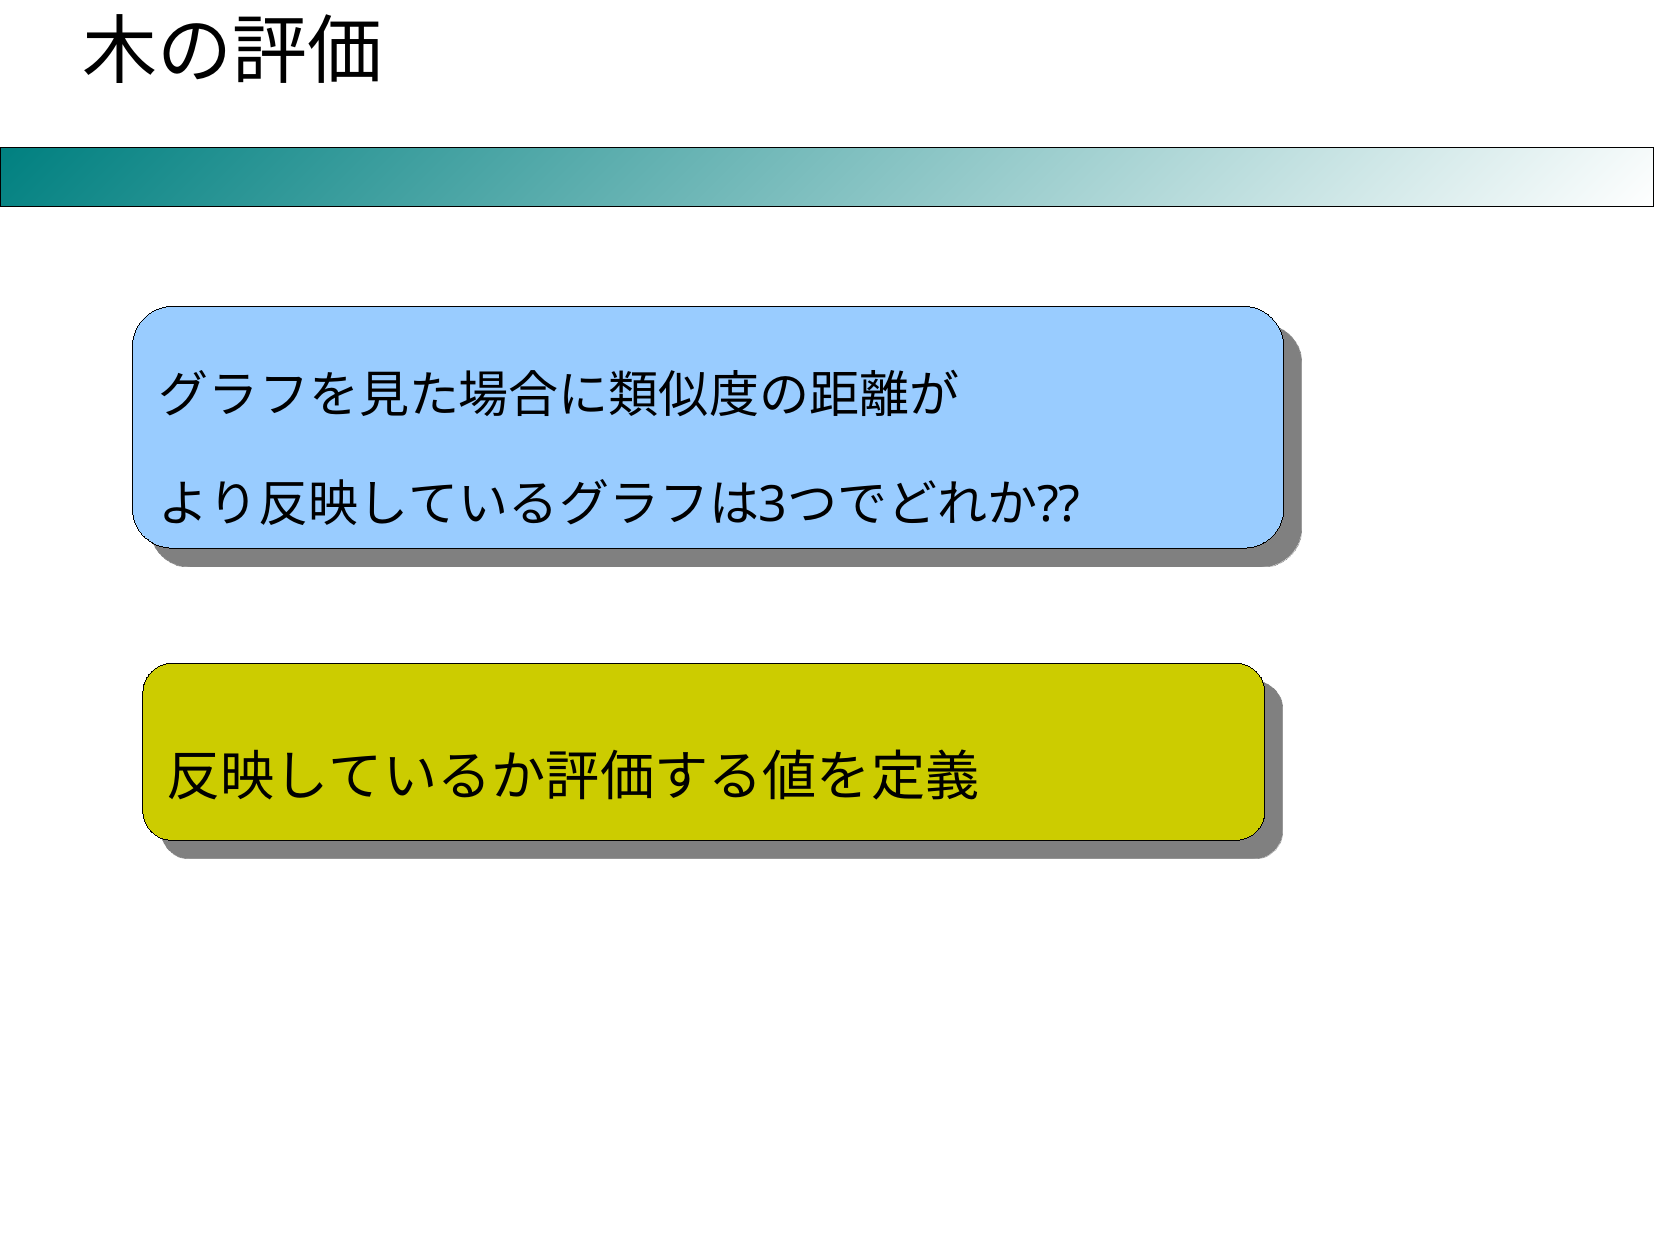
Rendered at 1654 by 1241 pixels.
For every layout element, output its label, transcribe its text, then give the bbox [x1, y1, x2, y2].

text_box グラフを見た場合に類似度の距離が より反映しているグラフは3つでどれか?? [132, 306, 1284, 549]
title 木の評価 [82, 17, 1571, 180]
text_box 反映しているか評価する値を定義 [142, 663, 1265, 841]
